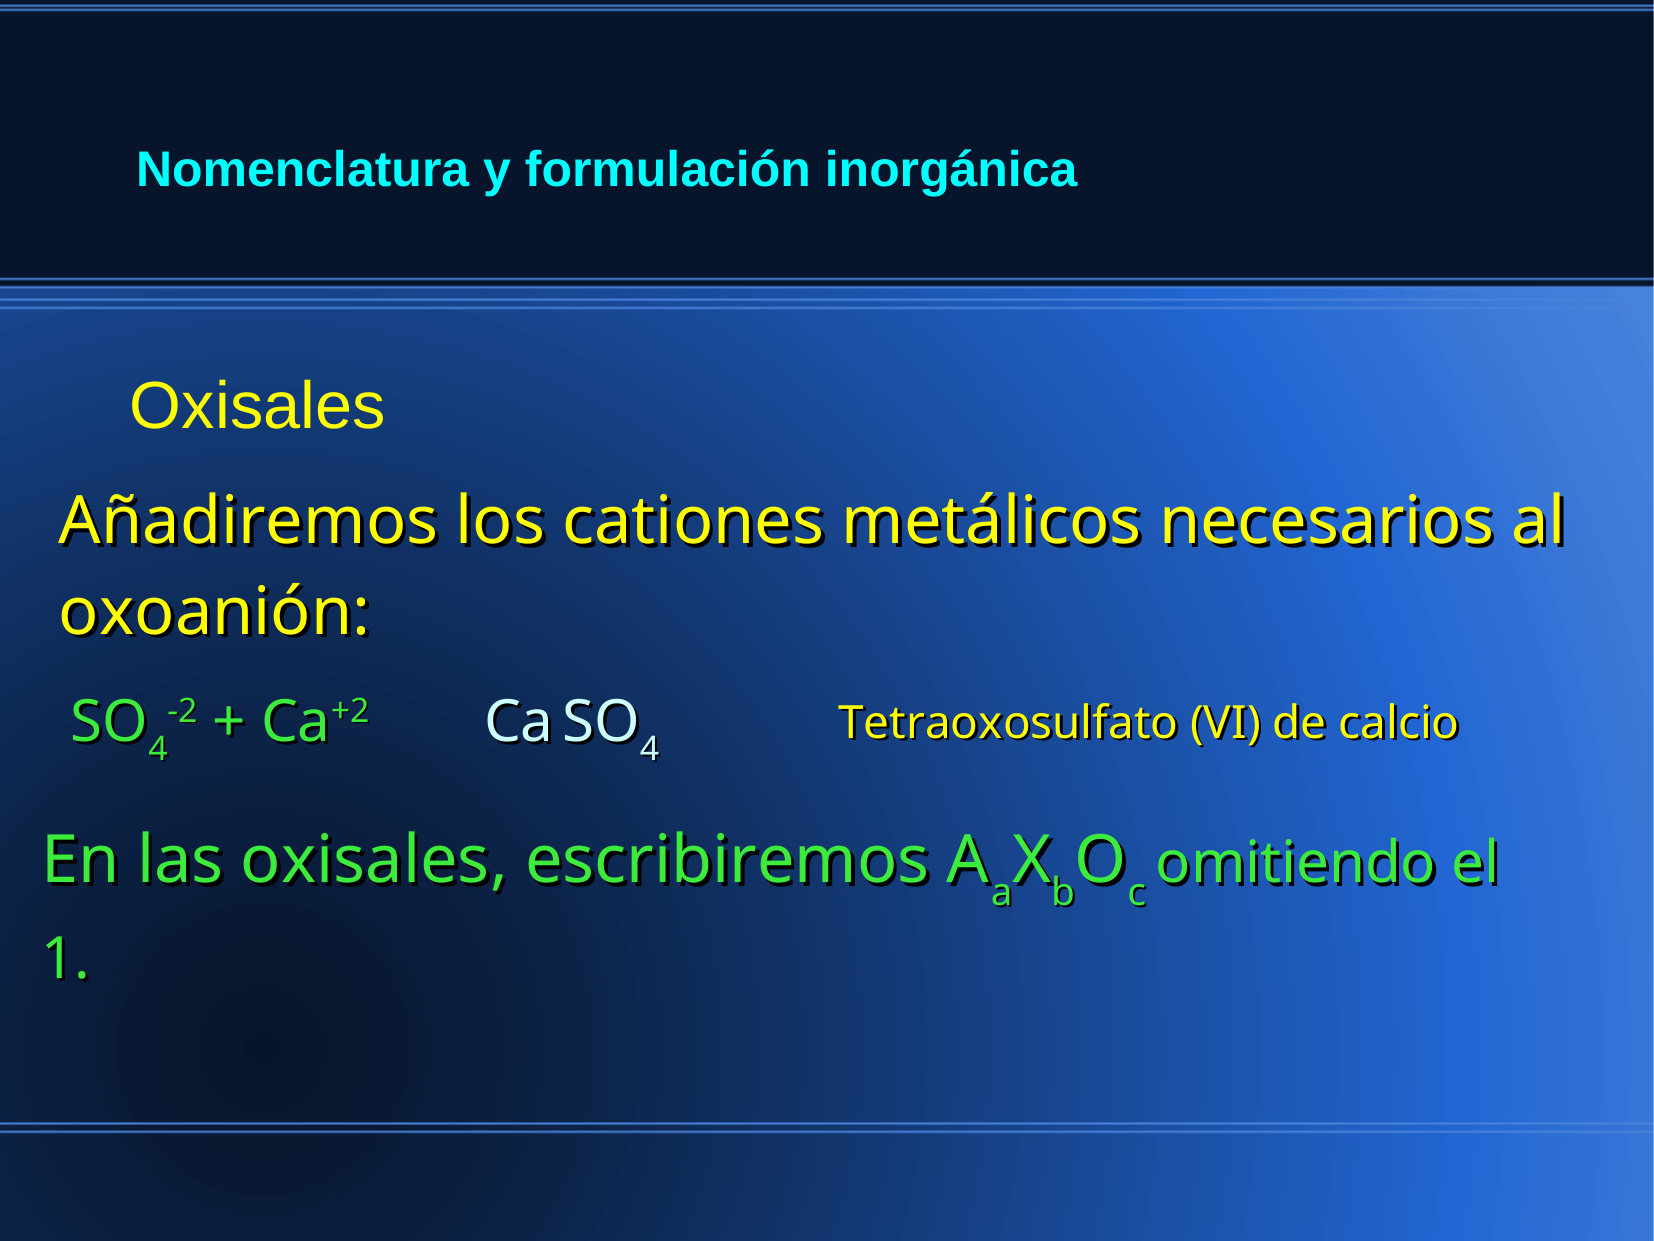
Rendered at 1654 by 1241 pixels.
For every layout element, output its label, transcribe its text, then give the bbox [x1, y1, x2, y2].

list Oxisales [59, 368, 532, 443]
text_box SO4-2 + Ca+2 [0, 679, 384, 829]
picture [0, 0, 1654, 1241]
text_box Ca SO4 [413, 679, 739, 770]
text_box En las oxisales, escribiremos AaXbOc omitiendo el 1. [41, 811, 1536, 973]
text_box Añadiremos los cationes metálicos necesarios al oxoanión: [59, 472, 1595, 650]
title Nomenclatura y formulación inorgánica [32, 118, 1182, 220]
text_box Tetraoxosulfato (VI) de calcio [767, 689, 1536, 751]
